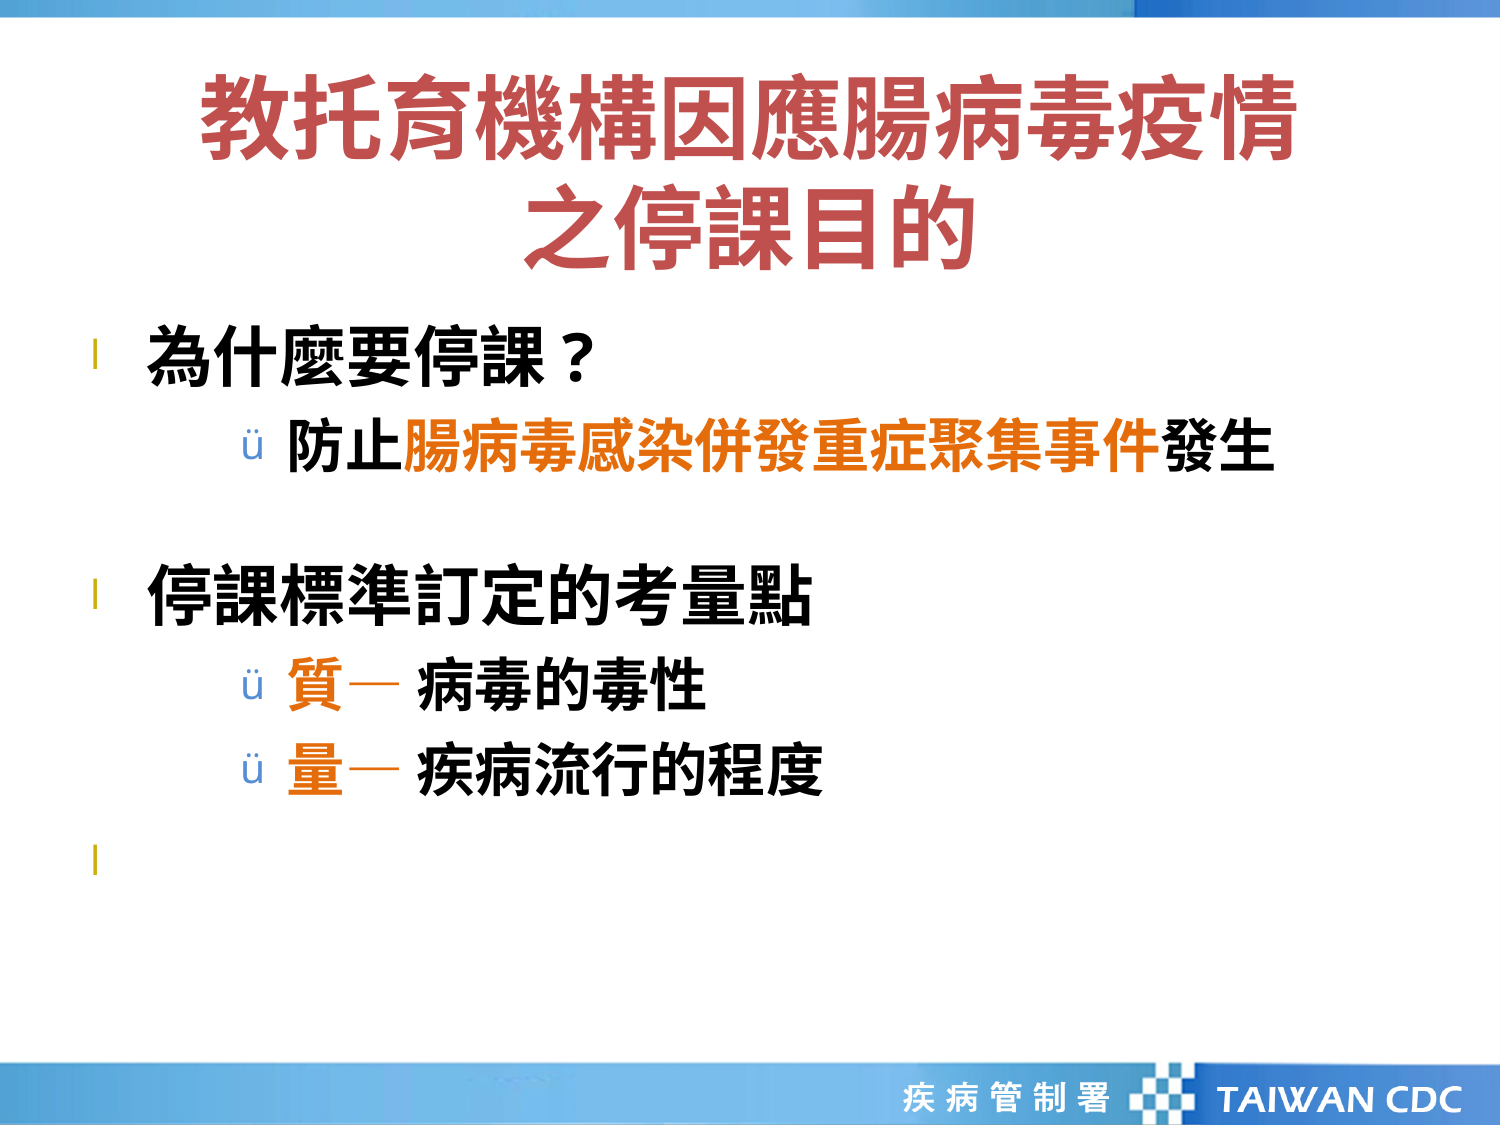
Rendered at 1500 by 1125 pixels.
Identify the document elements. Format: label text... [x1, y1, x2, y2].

title 教托育機構因應腸病毒疫情 之停課目的 [75, 53, 1426, 241]
list 為什麼要停課? 防止腸病毒感染併發重症聚集事件發生 停課標準訂定的考量點 質— 病毒的毒性 量— 疾病流行的程度 [75, 306, 1426, 901]
